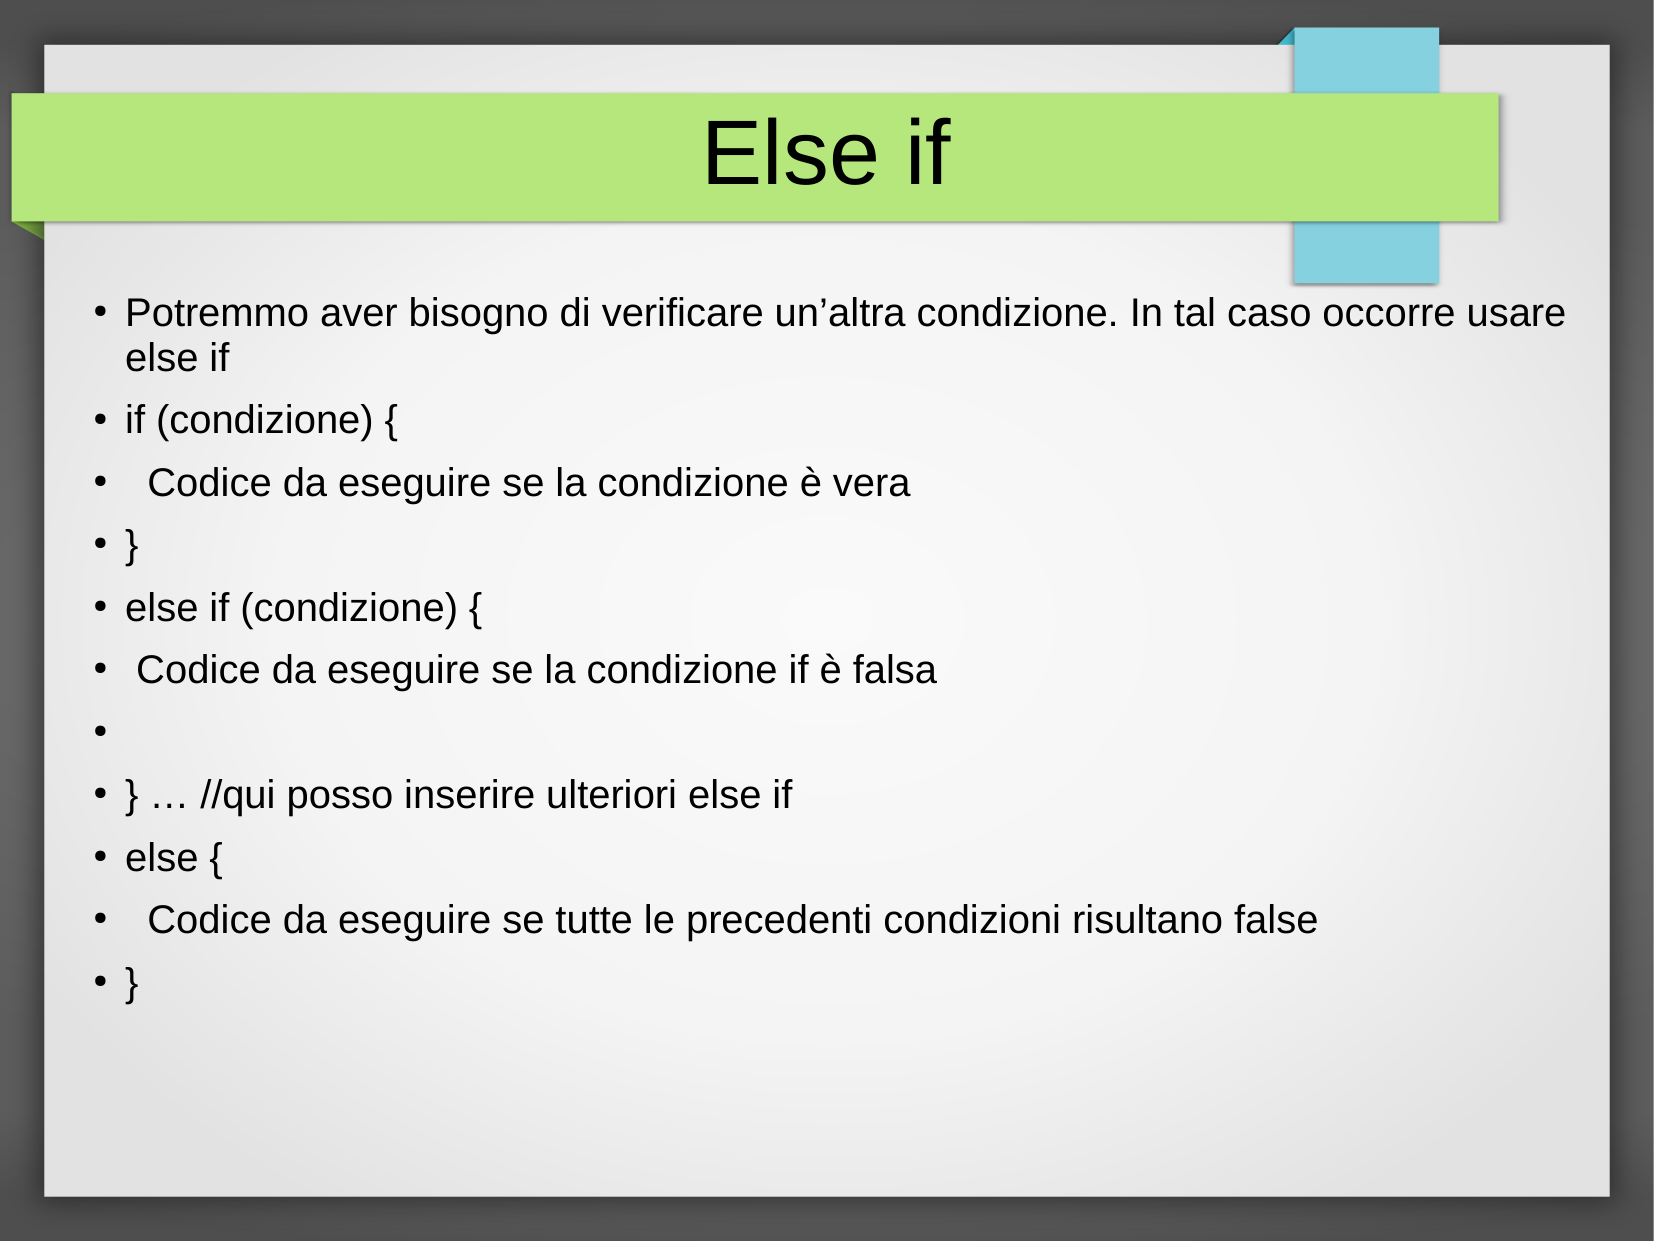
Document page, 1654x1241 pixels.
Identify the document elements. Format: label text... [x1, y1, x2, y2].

title Else if [82, 49, 1571, 257]
picture [0, 0, 1654, 1241]
list Potremmo aver bisogno di verificare un’altra condizione. In tal caso occorre usare else if if (condizione) { Codice da eseguire se la condizione è vera } else if (condizione) { Codice da eseguire se la condizione if è falsa } … //qui posso inserire ulteriori else if else { Codice da eseguire se tutte le precedenti condizioni risultano false } [82, 290, 1571, 1010]
